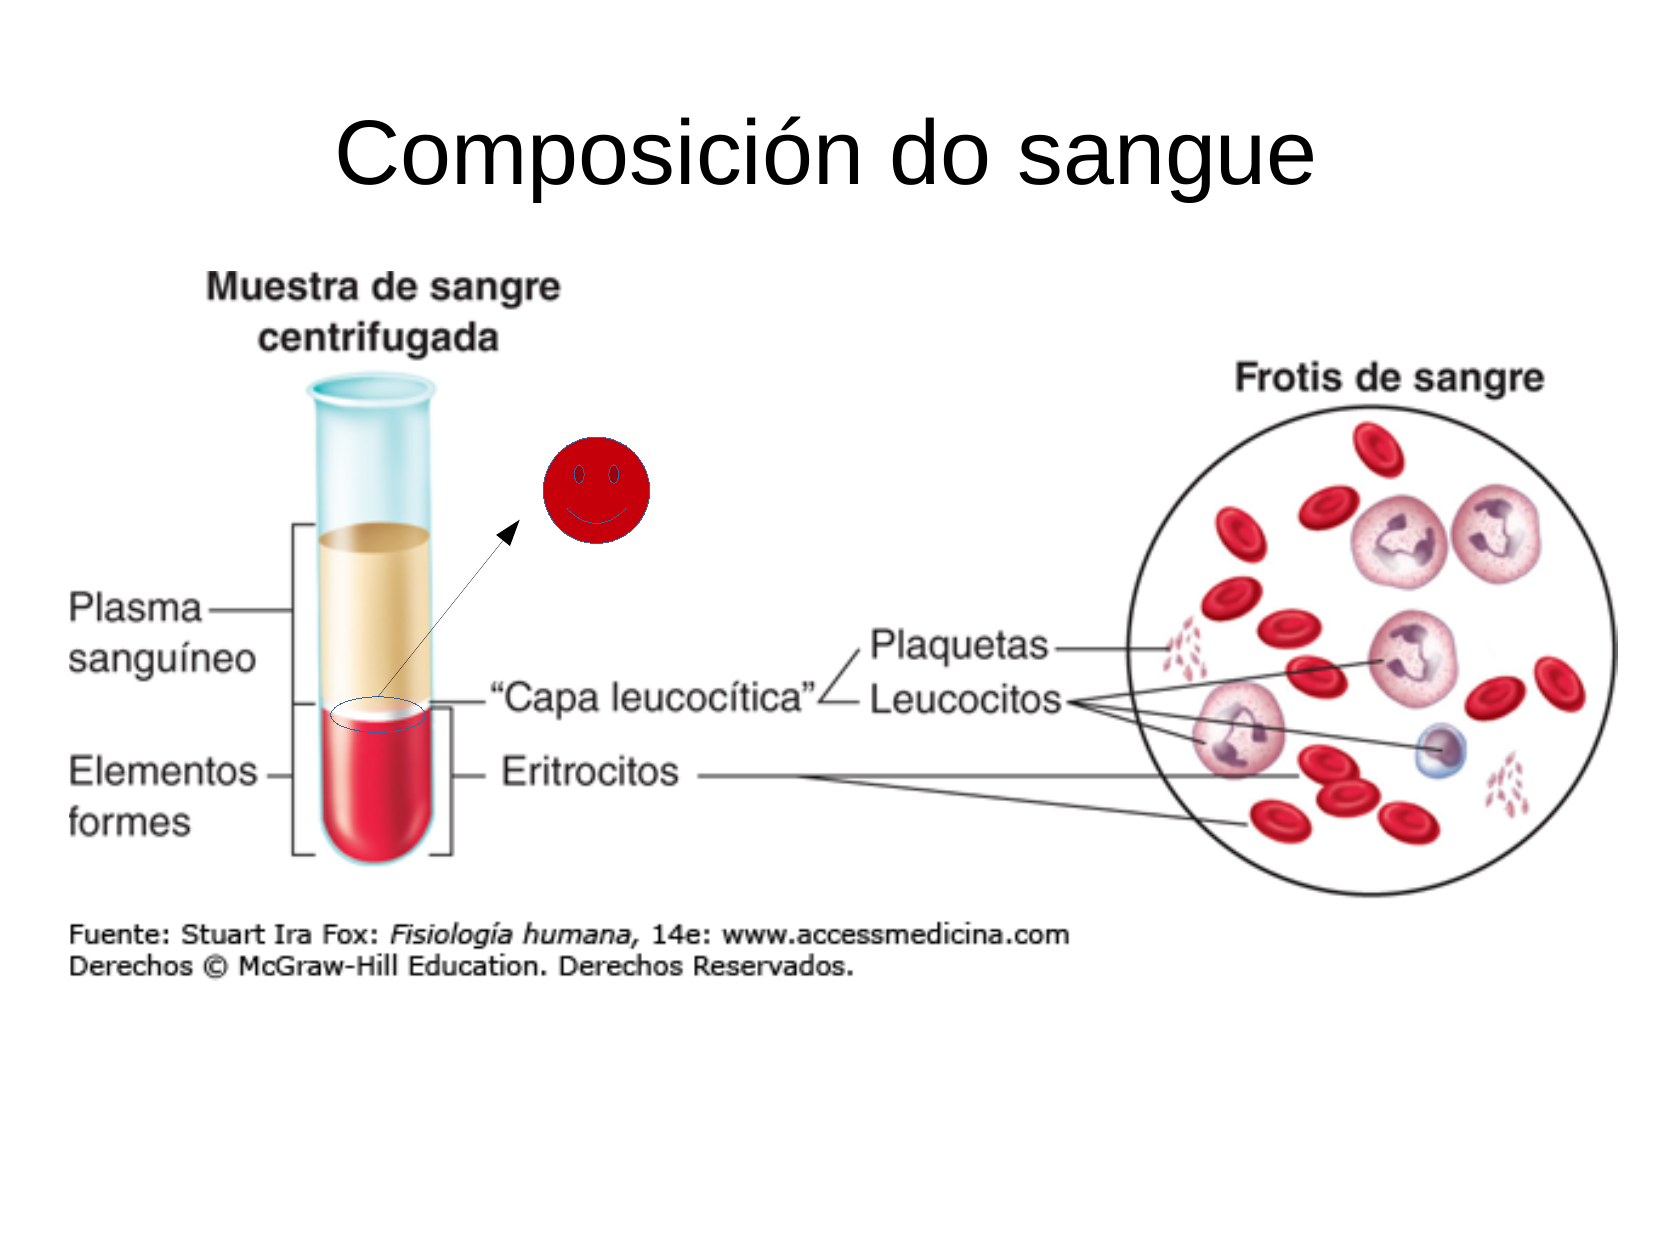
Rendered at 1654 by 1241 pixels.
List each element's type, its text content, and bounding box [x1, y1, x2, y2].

title Composición do sangue [82, 49, 1571, 257]
text_box [543, 437, 650, 544]
picture [69, 271, 1618, 981]
